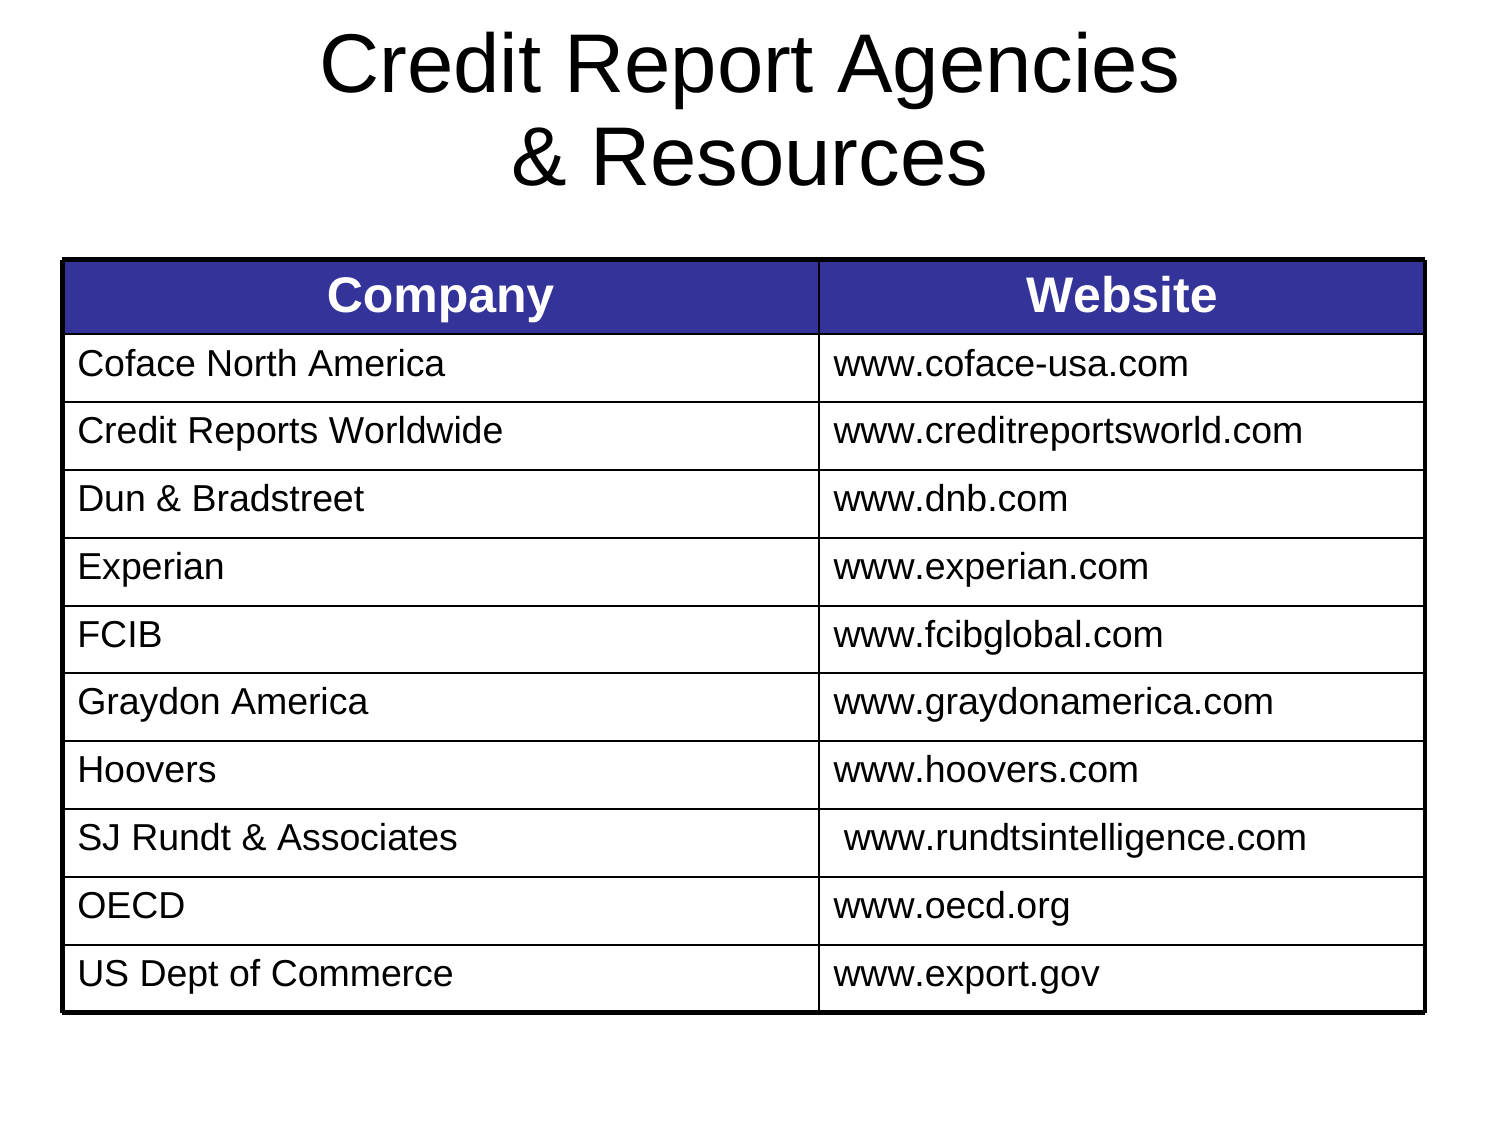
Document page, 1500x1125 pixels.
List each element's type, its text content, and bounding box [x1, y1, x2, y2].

text_box Dun & Bradstreet [65, 471, 818, 537]
text_box www.creditreportsworld.com [820, 403, 1423, 469]
title Credit Report Agencies & Resources [75, 2, 1426, 218]
text_box Graydon America [65, 674, 818, 740]
text_box www.coface-usa.com [820, 335, 1423, 401]
text_box Company [65, 262, 818, 333]
text_box FCIB [65, 607, 818, 672]
text_box Coface North America [65, 335, 818, 401]
text_box SJ Rundt & Associates [65, 810, 818, 876]
text_box www.dnb.com [820, 471, 1423, 537]
text_box Experian [65, 539, 818, 605]
text_box US Dept of Commerce [65, 946, 818, 1010]
text_box www.fcibglobal.com [820, 607, 1423, 672]
text_box Website [820, 262, 1423, 333]
text_box Hoovers [65, 742, 818, 808]
text_box www.graydonamerica.com [820, 674, 1423, 740]
text_box www.hoovers.com [820, 742, 1423, 808]
text_box www.experian.com [820, 539, 1423, 605]
text_box www.rundtsintelligence.com [820, 810, 1423, 876]
text_box OECD [65, 878, 818, 944]
text_box Credit Reports Worldwide [65, 403, 818, 469]
text_box www.oecd.org [820, 878, 1423, 944]
text_box www.export.gov [820, 946, 1423, 1010]
